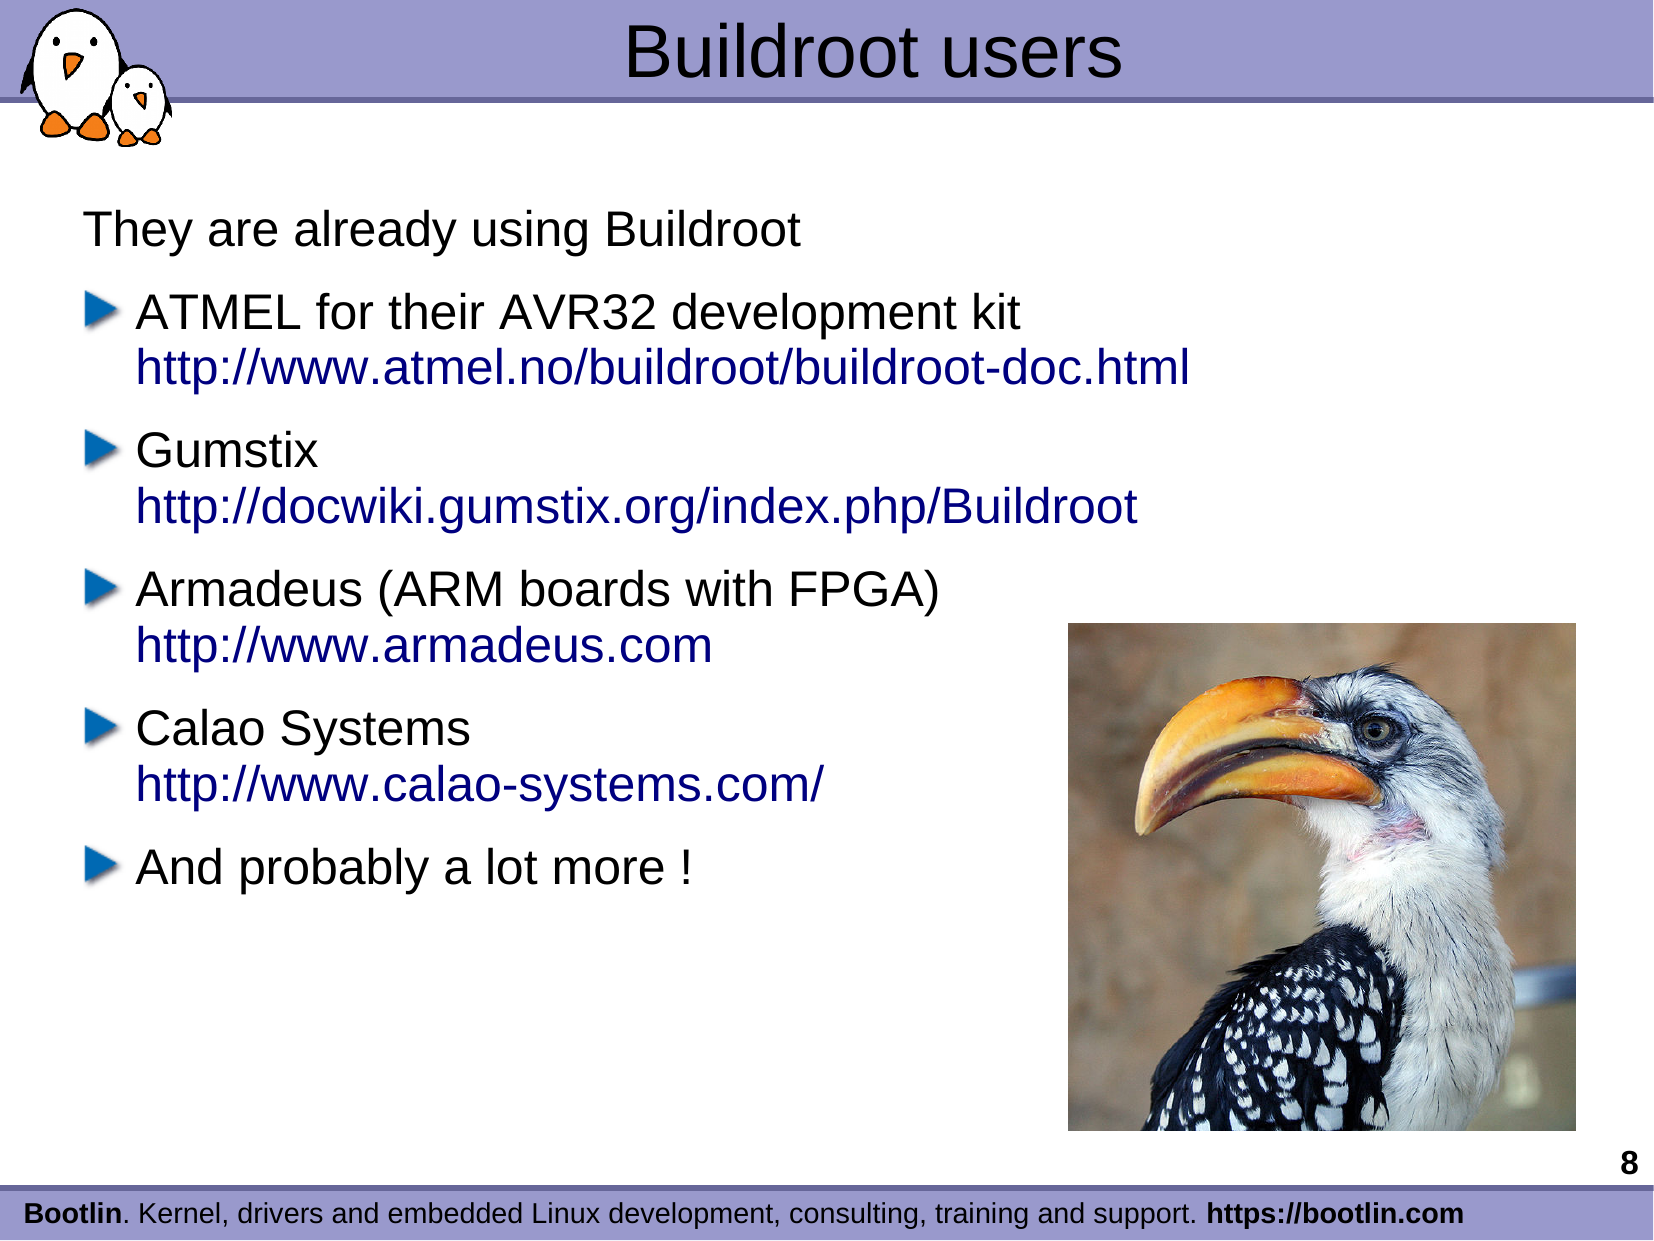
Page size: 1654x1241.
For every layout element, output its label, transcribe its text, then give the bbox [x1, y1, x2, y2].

list They are already using Buildroot ATMEL for their AVR32 development kit http://www.atmel.no/buildroot/buildroot-doc.html Gumstix http://docwiki.gumstix.org/index.php/Buildroot Armadeus (ARM boards with FPGA) http://www.armadeus.com Calao Systems http://www.calao-systems.com/ And probably a lot more ! [64, 201, 1226, 1051]
title Buildroot users [197, 5, 1551, 97]
picture [1068, 623, 1576, 1131]
picture [20, 8, 172, 147]
